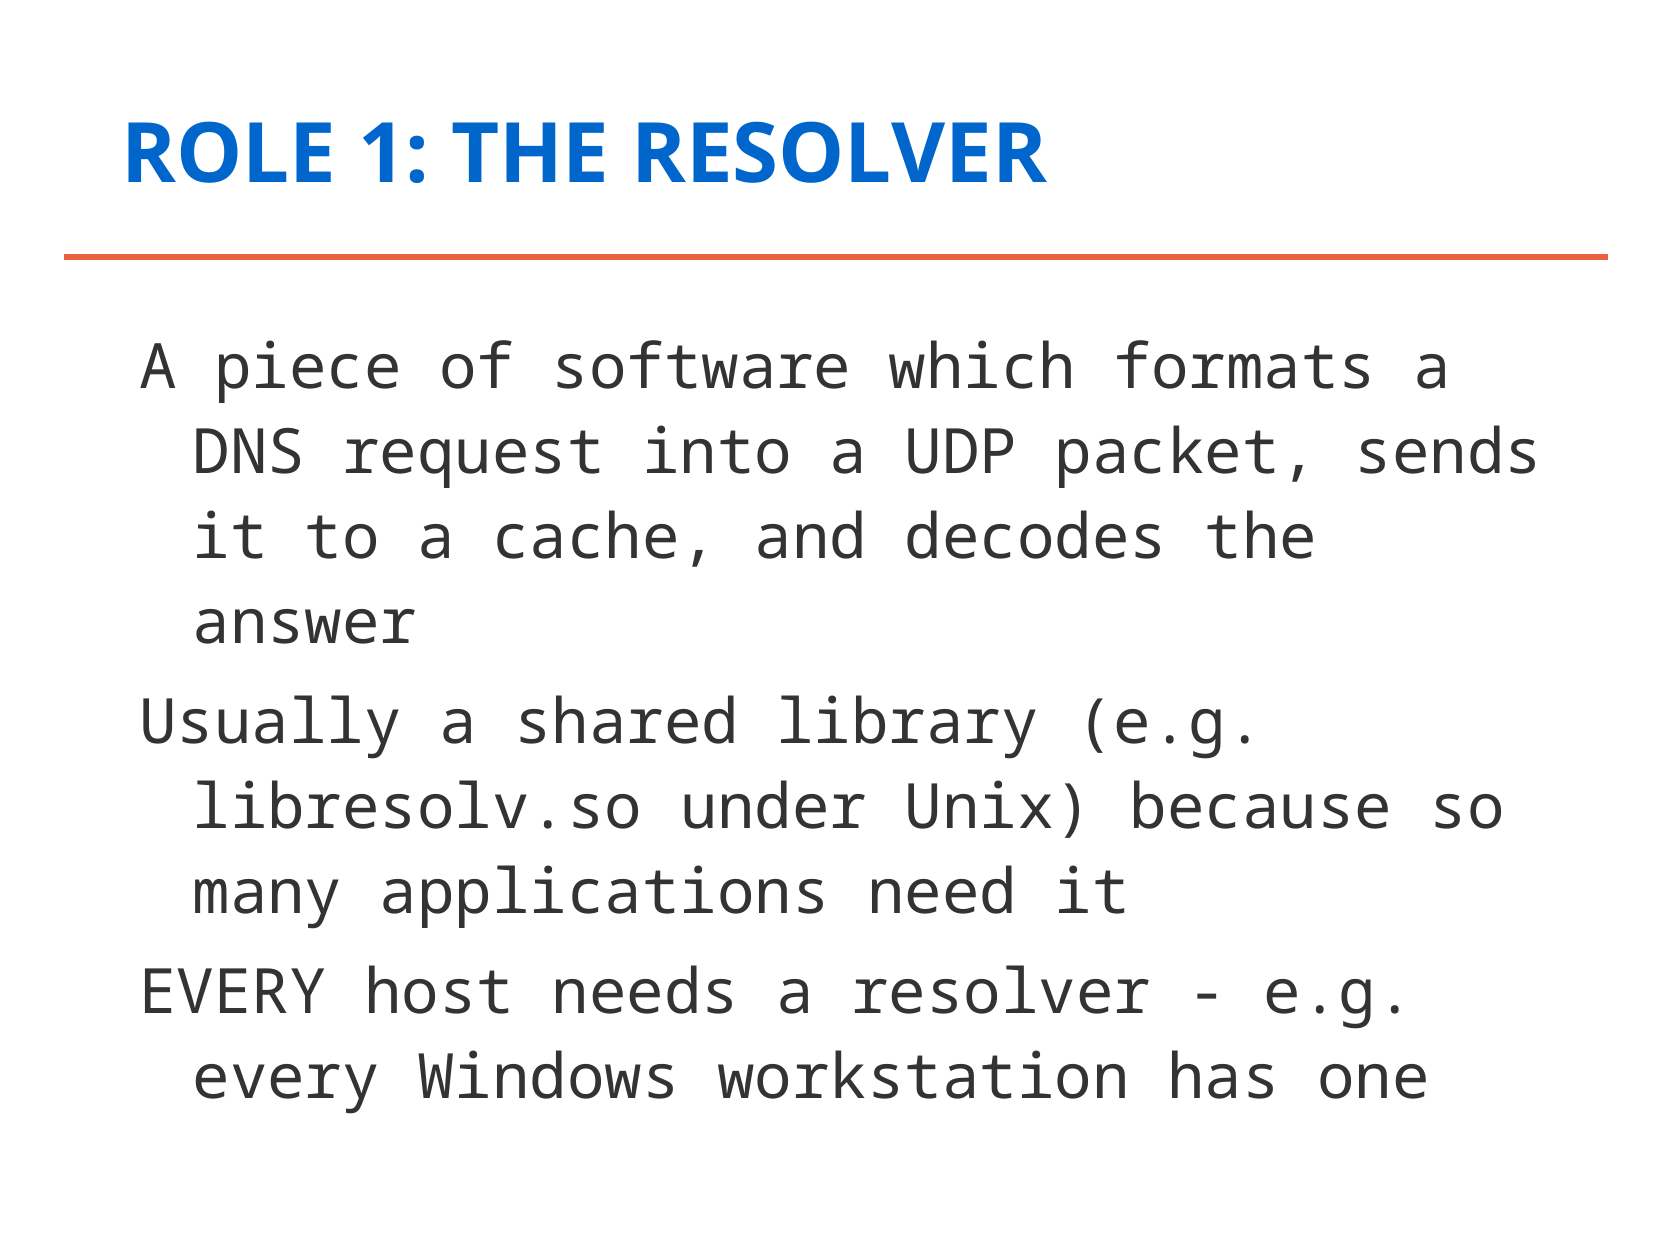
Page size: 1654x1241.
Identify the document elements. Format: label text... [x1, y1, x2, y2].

list A piece of software which formats a DNS request into a UDP packet, sends it to a cache, and decodes the answer Usually a shared library (e.g. libresolv.so under Unix) because so many applications need it EVERY host needs a resolver - e.g. every Windows workstation has one [121, 322, 1561, 1133]
title ROLE 1: THE RESOLVER [121, 46, 1534, 254]
